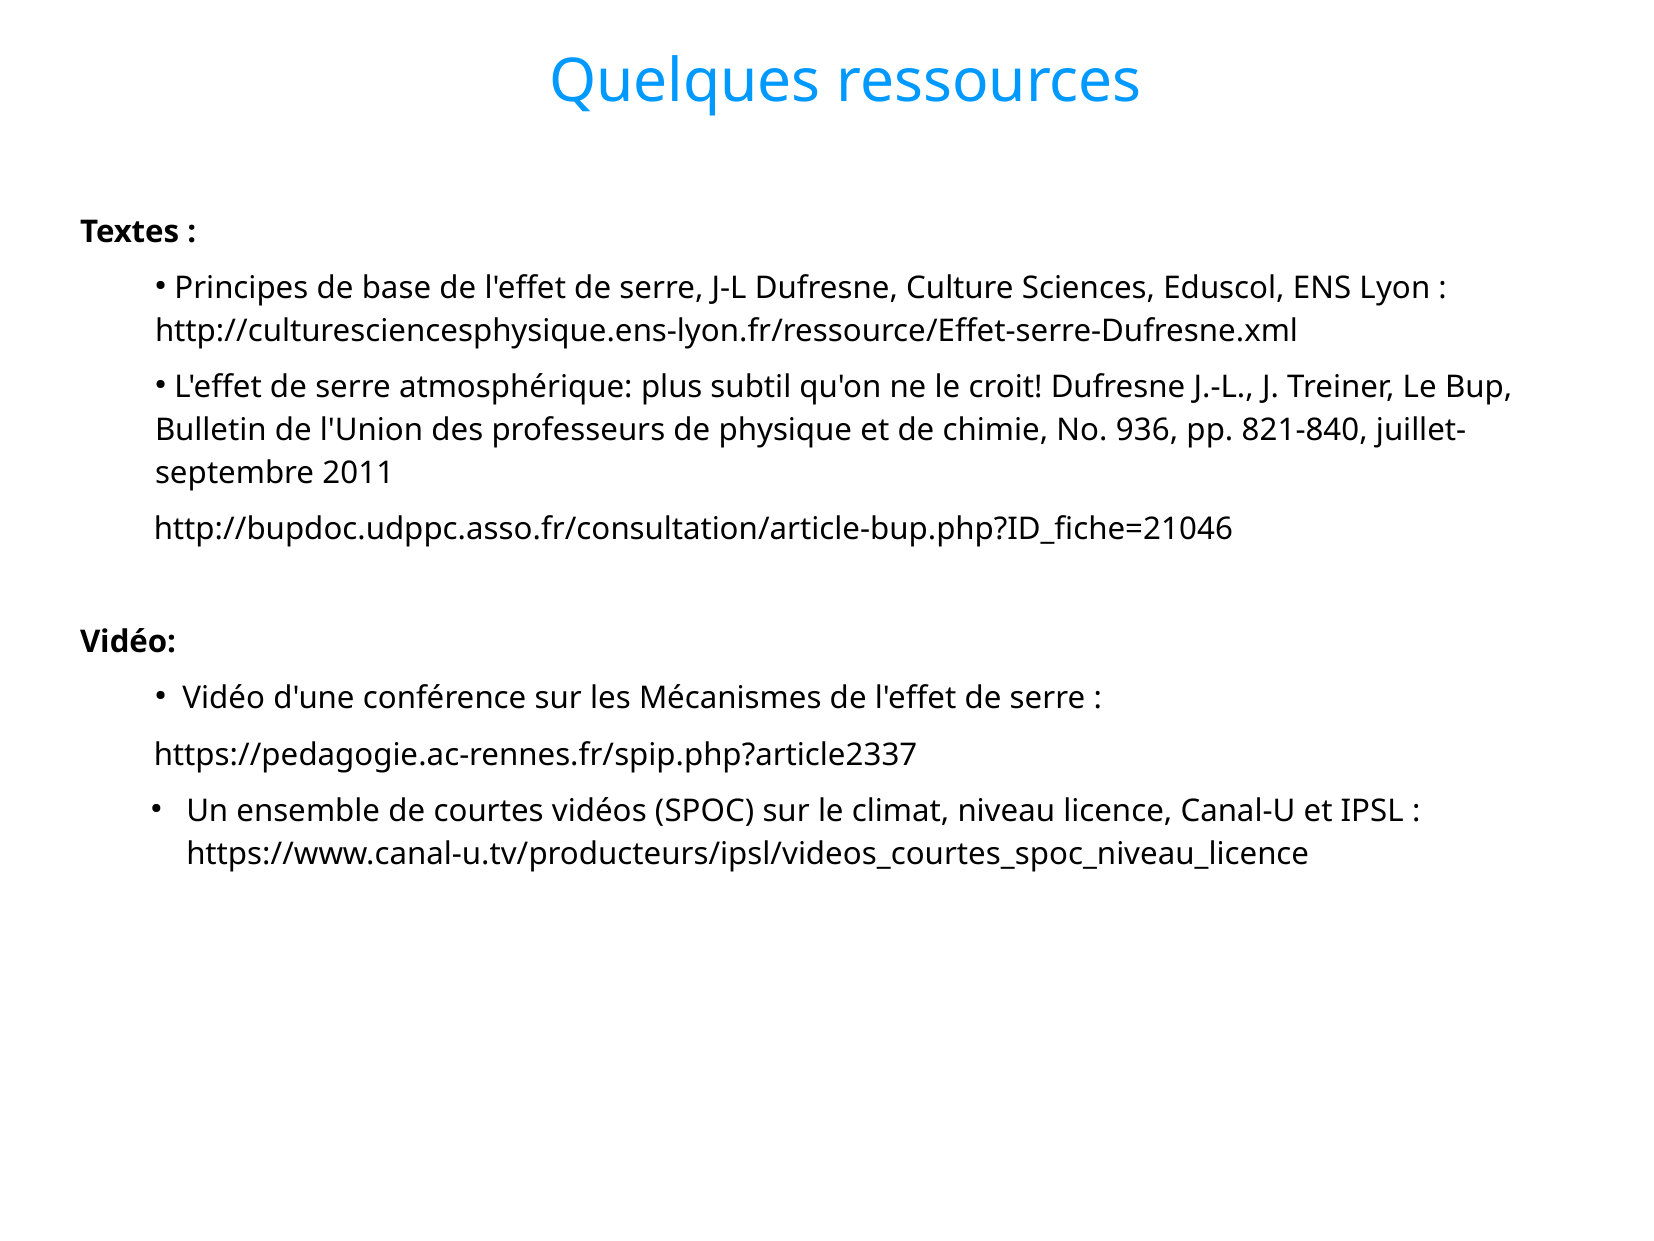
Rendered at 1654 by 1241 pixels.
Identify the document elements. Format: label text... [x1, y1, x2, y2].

text_box Quelques ressources [535, 29, 1156, 127]
text_box Textes : Principes de base de l'effet de serre, J-L Dufresne, Culture Sciences, Eduscol, ENS Lyon : http://culturesciencesphysique.ens-lyon.fr/ressource/Effet-serre-Dufresne.xml L'effet de serre atmosphérique: plus subtil qu'on ne le croit! Dufresne J.-L., J. Treiner, Le Bup, Bulletin de l'Union des professeurs de physique et de chimie, No. 936, pp. 821-840, juillet-septembre 2011 http://bupdoc.udppc.asso.fr/consultation/article-bup.php?ID_fiche=21046 Vidéo: Vidéo d'une conférence sur les Mécanismes de l'effet de serre : https://pedagogie.ac-rennes.fr/spip.php?article2337 Un ensemble de courtes vidéos (SPOC) sur le climat, niveau licence, Canal-U et IPSL : https://www.canal-u.tv/producteurs/ipsl/videos_courtes_spoc_niveau_licence [66, 201, 1571, 1132]
